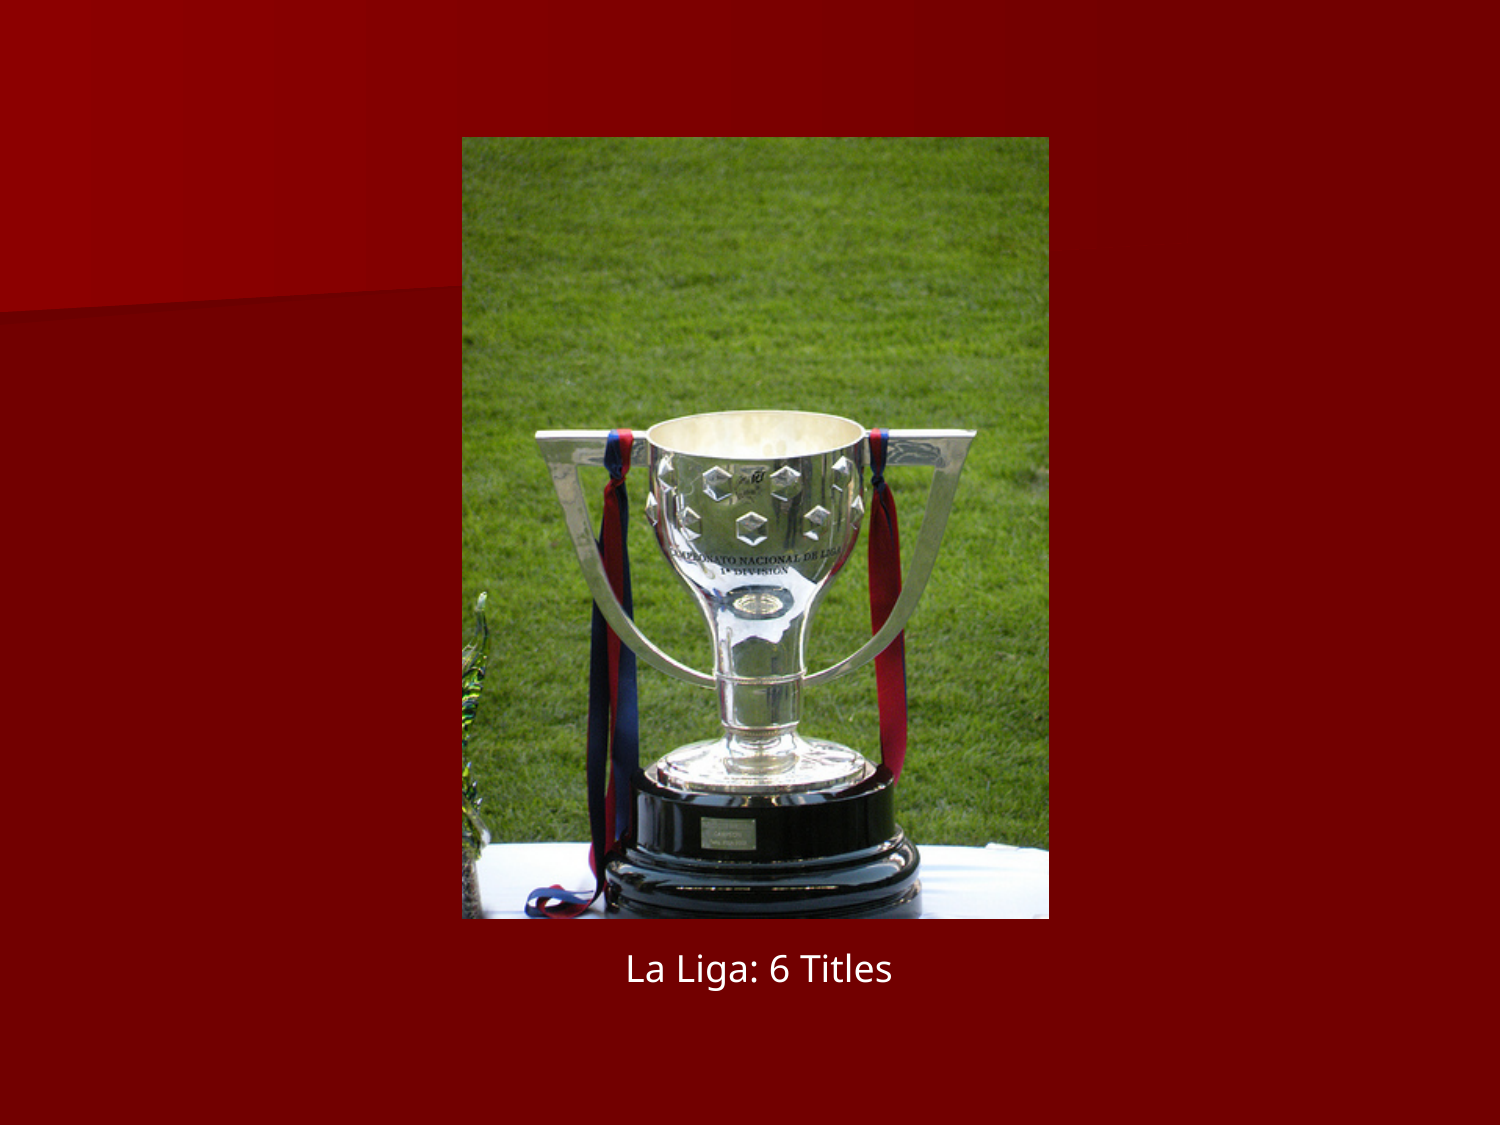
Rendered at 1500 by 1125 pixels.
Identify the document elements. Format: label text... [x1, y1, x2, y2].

text_box La Liga: 6 Titles [610, 937, 909, 1043]
picture [462, 137, 1049, 919]
